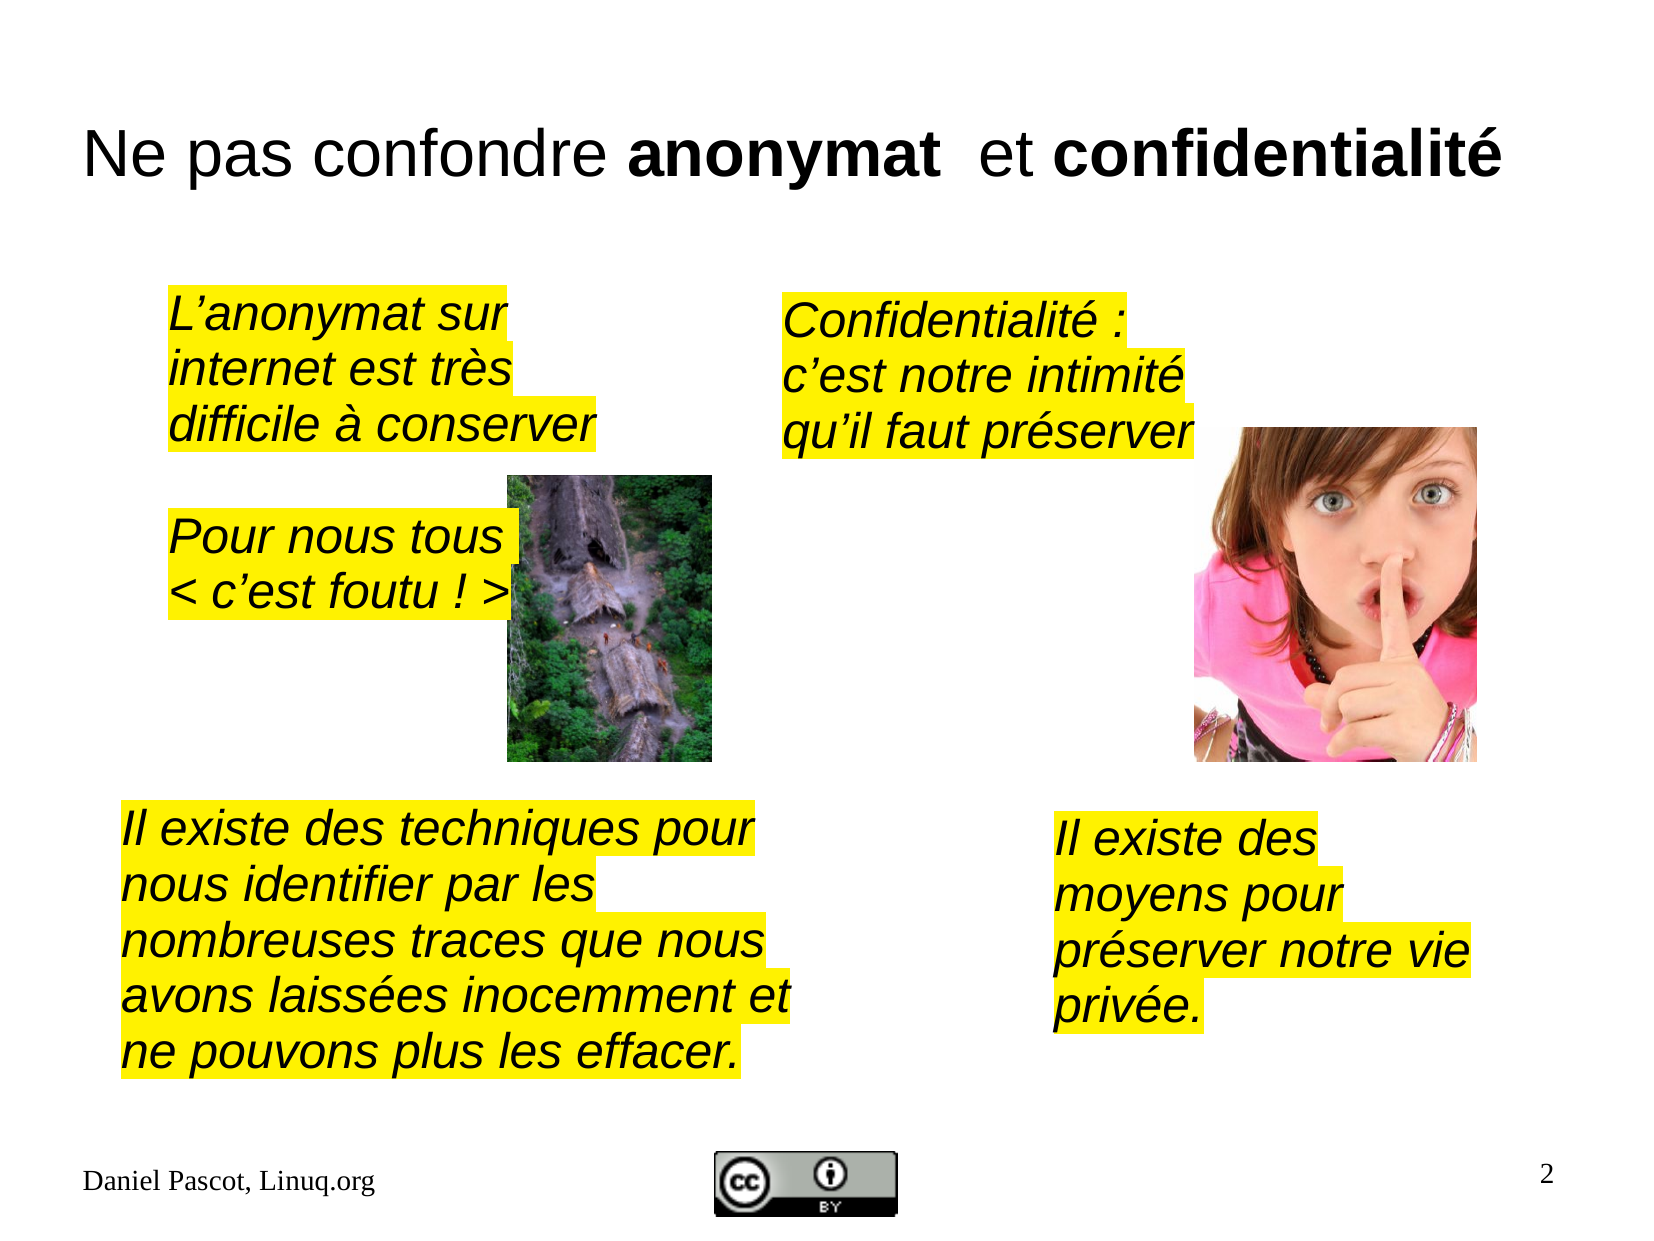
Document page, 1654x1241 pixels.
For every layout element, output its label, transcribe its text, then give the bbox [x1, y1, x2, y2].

picture [1194, 427, 1477, 762]
text_box Il existe des moyens pour préserver notre vie privée. [1039, 803, 1489, 1041]
title Ne pas confondre anonymat et confidentialité [82, 49, 1607, 257]
text_box Il existe des techniques pour nous identifier par les nombreuses traces que nous avons laissées inocemment et ne pouvons plus les effacer. [106, 793, 827, 1143]
picture [714, 1151, 898, 1217]
picture [507, 475, 712, 762]
text_box Confidentialité : c’est notre intimité qu’il faut préserver [767, 284, 1221, 467]
text_box L’anonymat sur internet est très difficile à conserver Pour nous tous < c’est foutu ! > [153, 277, 662, 627]
